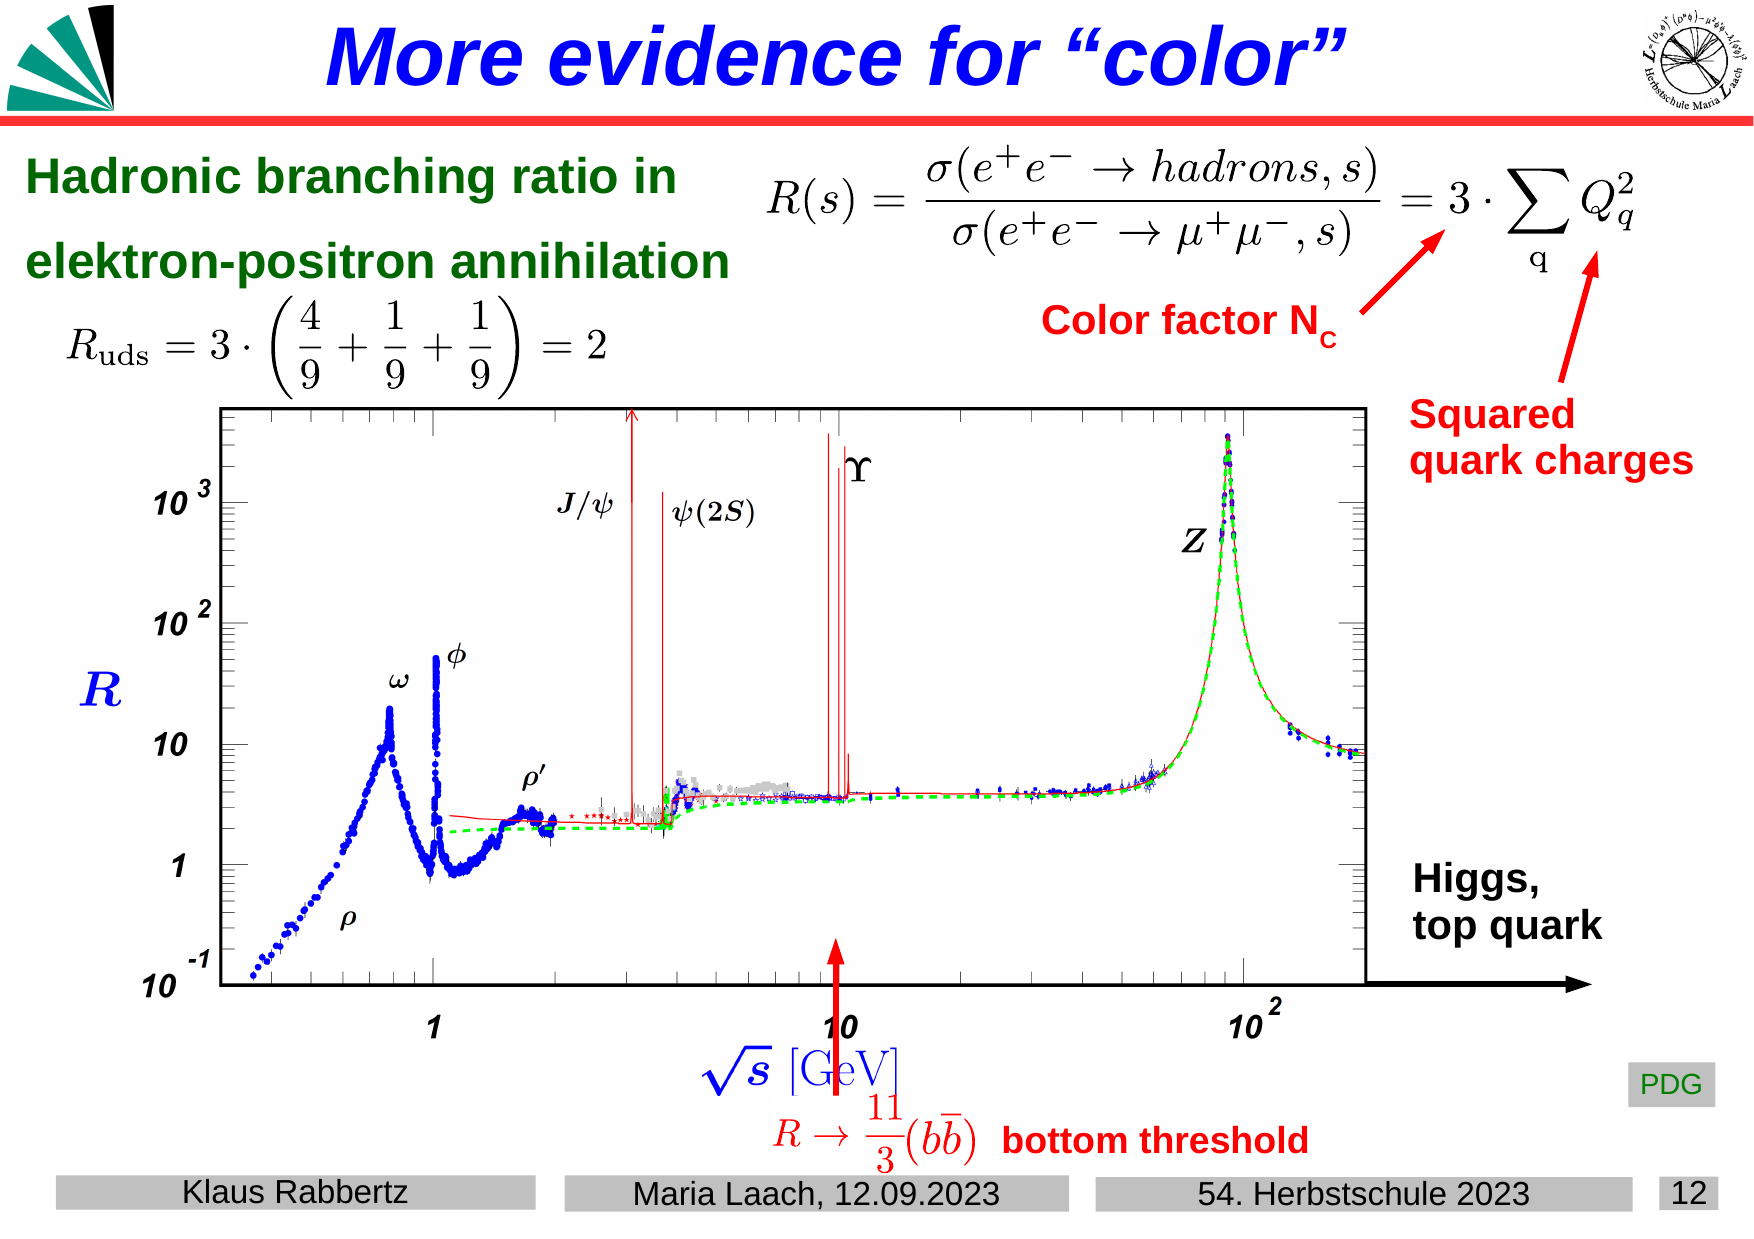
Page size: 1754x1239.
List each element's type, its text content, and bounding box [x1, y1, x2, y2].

picture [64, 295, 608, 400]
text_box Squared quark charges [1397, 384, 1730, 490]
picture [762, 142, 1637, 275]
picture [77, 401, 1385, 1110]
list Hadronic branching ratio in elektron-positron annihilation [25, 147, 744, 290]
title More evidence for “color” [129, 0, 1545, 114]
text_box Color factor NC [1029, 291, 1362, 367]
text_box [772, 1093, 976, 1174]
text_box bottom threshold [989, 1113, 1326, 1168]
text_box Higgs, top quark [1400, 849, 1646, 955]
picture [1643, 10, 1747, 110]
picture [7, 5, 114, 112]
text_box PDG [1628, 1062, 1716, 1108]
